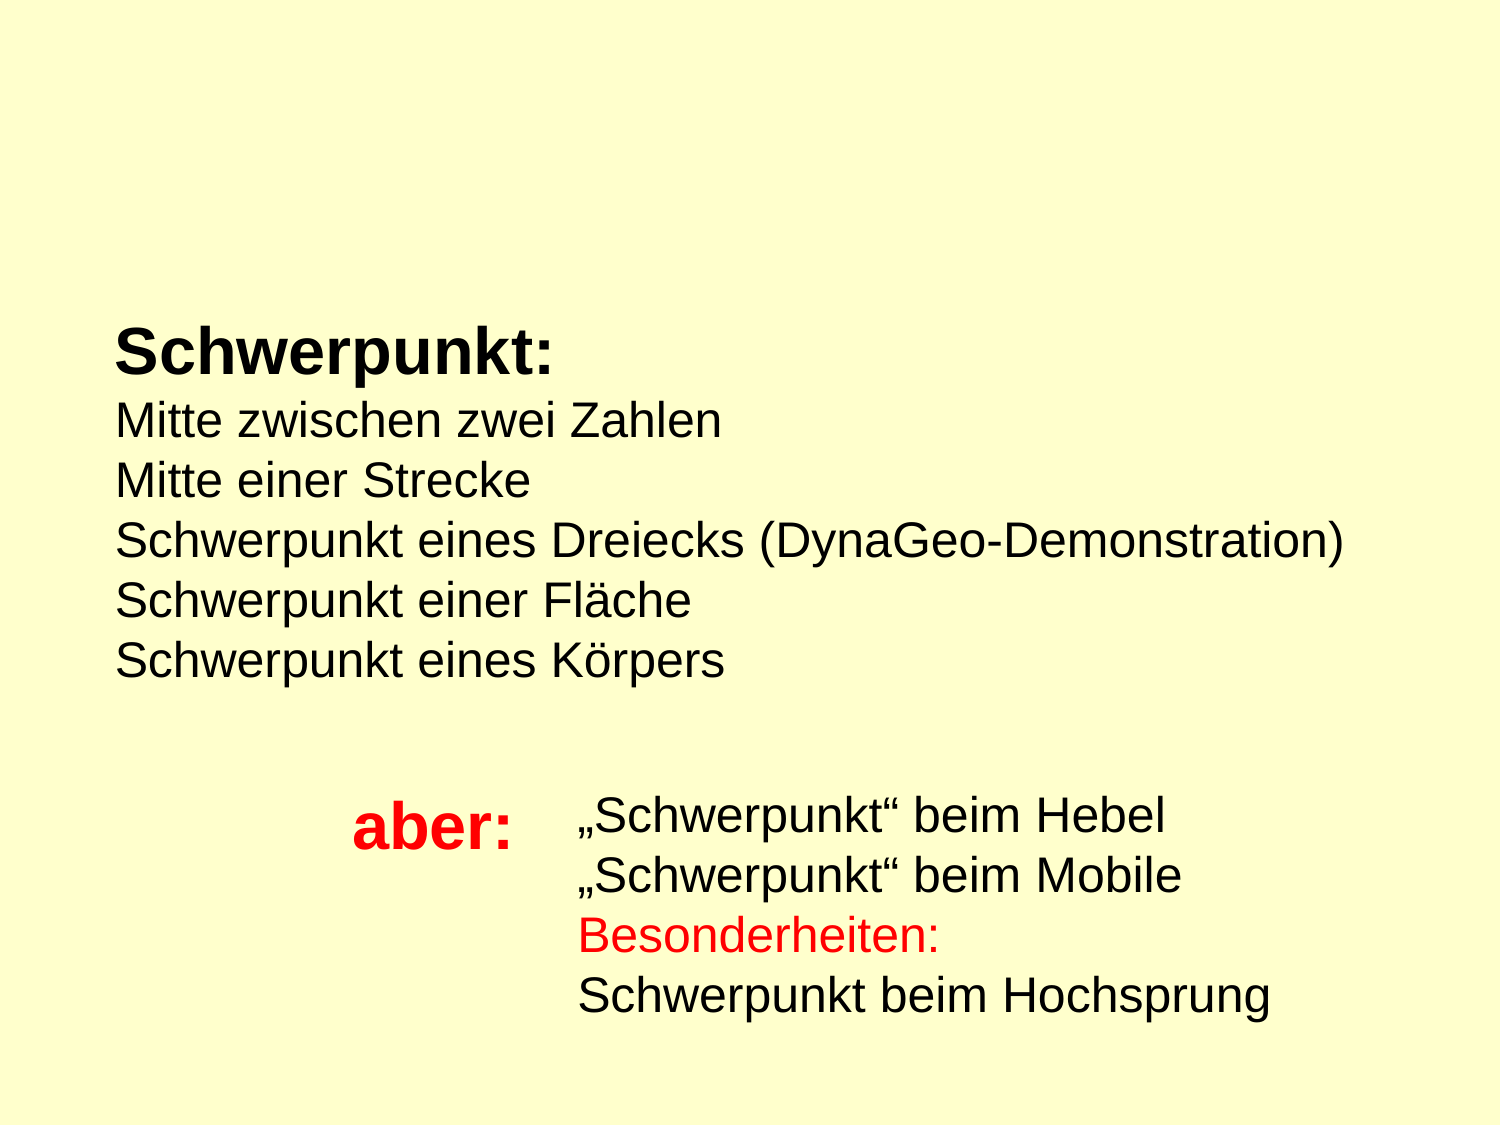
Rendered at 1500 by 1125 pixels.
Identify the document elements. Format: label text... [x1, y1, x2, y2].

text_box Schwerpunkt: Mitte zwischen zwei Zahlen Mitte einer Strecke Schwerpunkt eines Dreiecks (DynaGeo-Demonstration) Schwerpunkt einer Fläche Schwerpunkt eines Körpers [99, 299, 1361, 696]
text_box aber: [337, 774, 531, 871]
text_box „Schwerpunkt“ beim Hebel „Schwerpunkt“ beim Mobile Besonderheiten: Schwerpunkt beim Hochsprung [562, 774, 1287, 1031]
